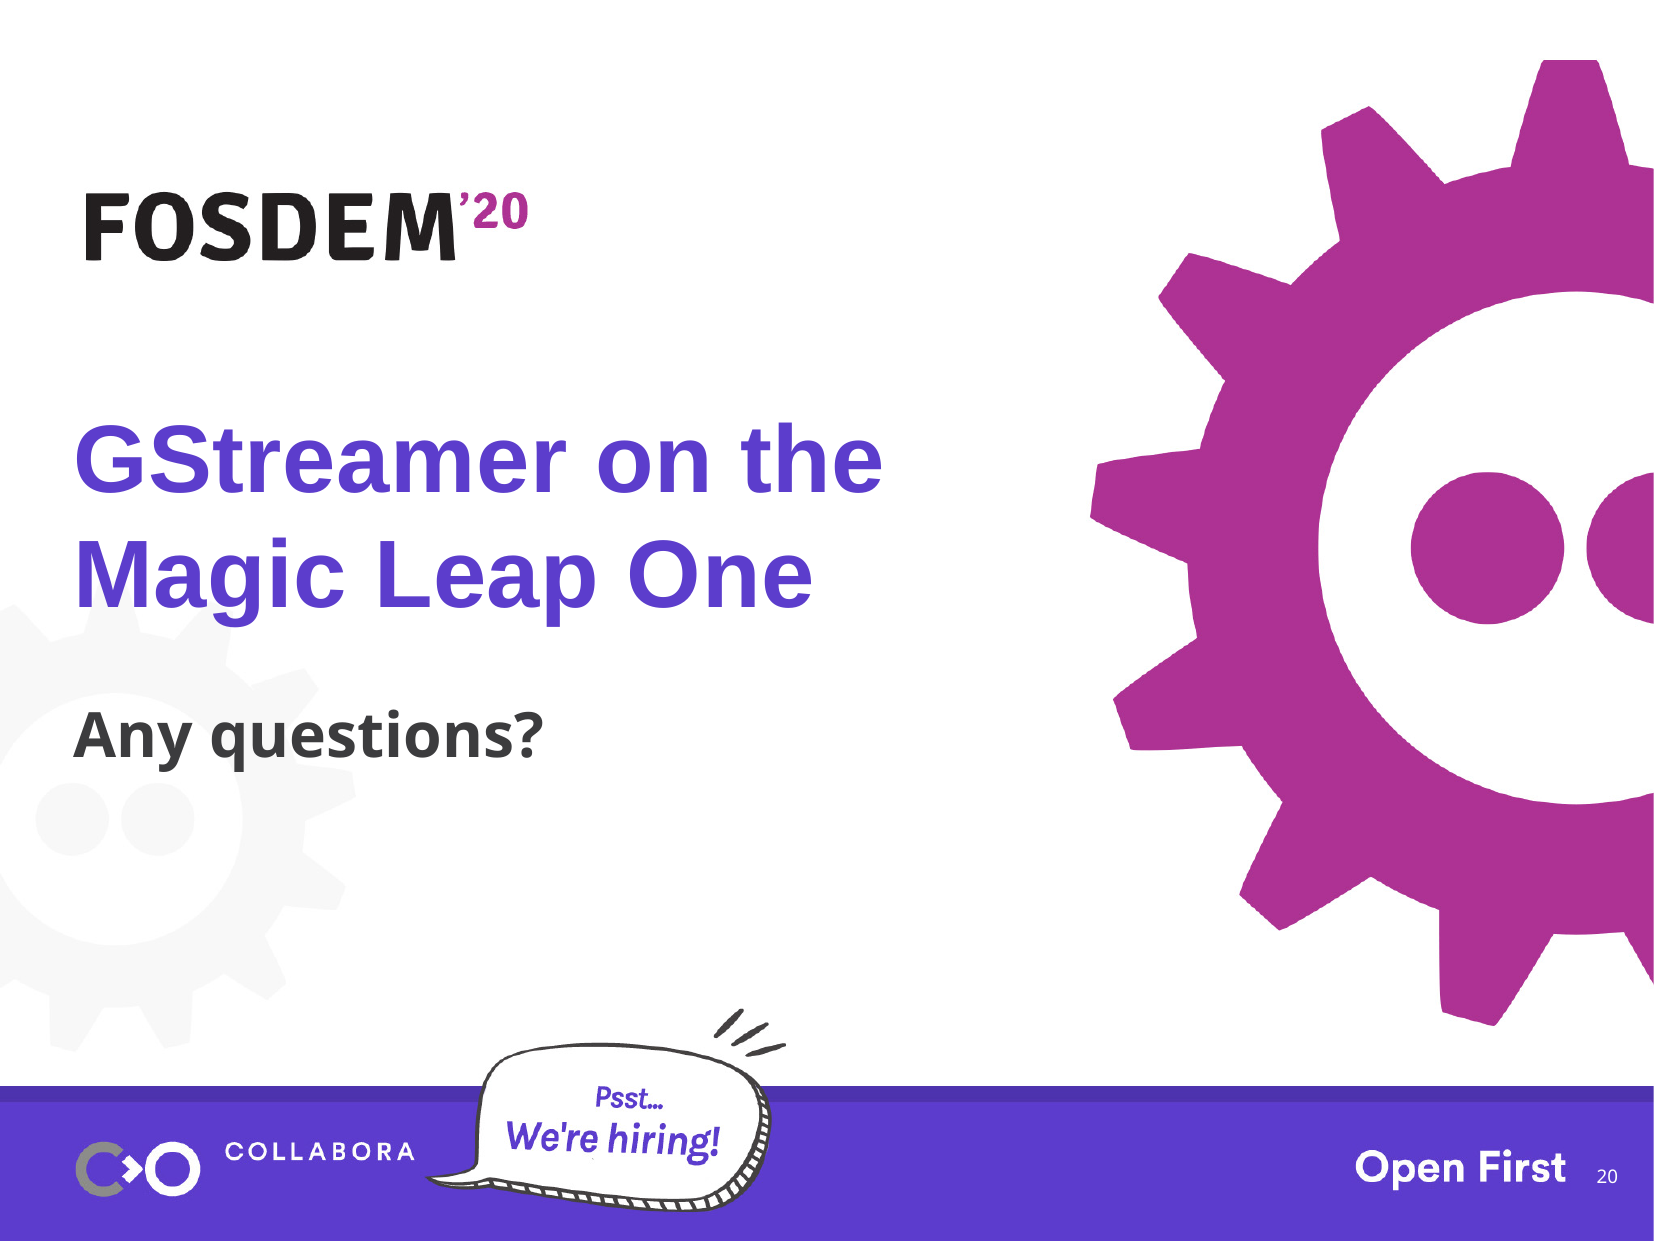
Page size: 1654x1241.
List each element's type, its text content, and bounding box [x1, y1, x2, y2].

title GStreamer on the Magic Leap One [73, 516, 1007, 627]
text_box Any questions? [73, 684, 1058, 782]
picture [0, 0, 1654, 1241]
